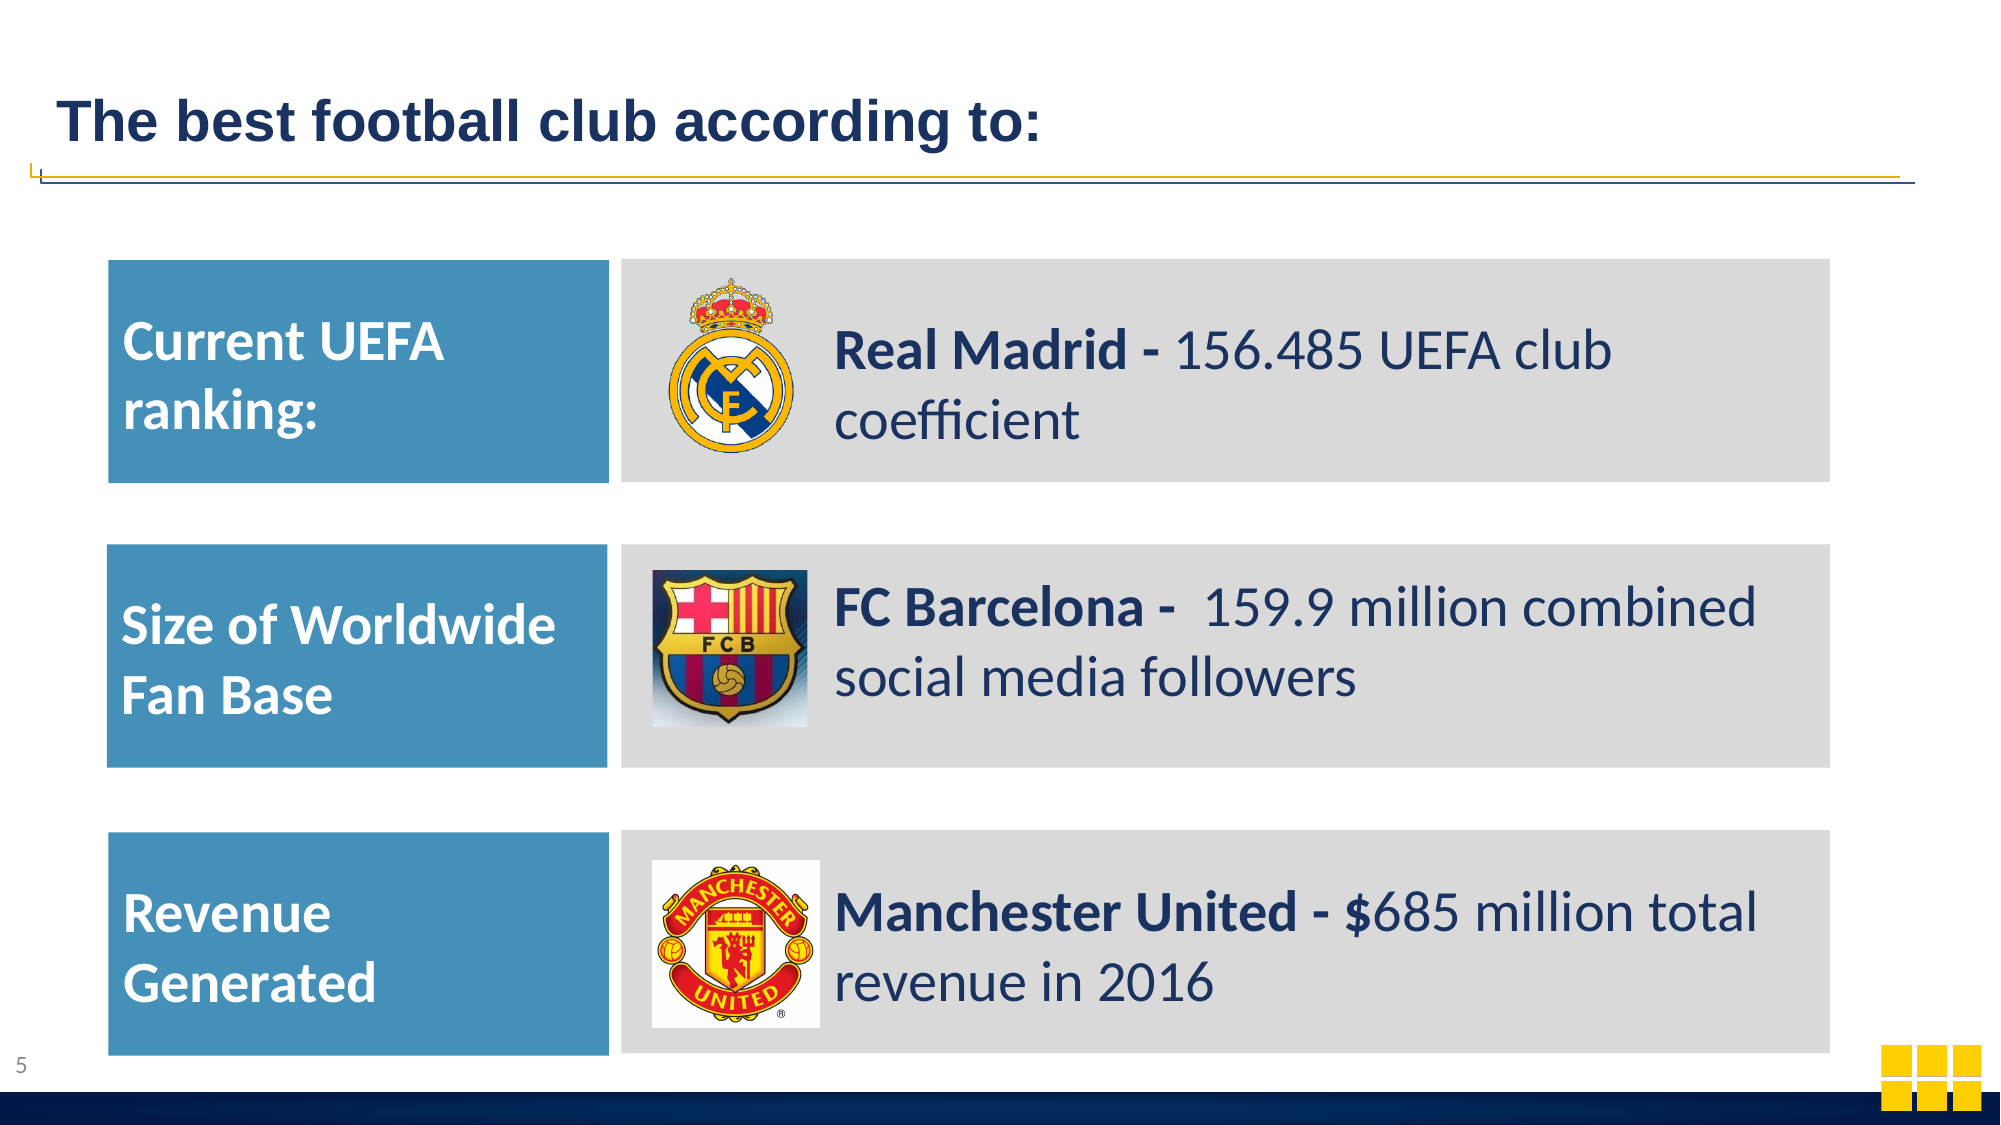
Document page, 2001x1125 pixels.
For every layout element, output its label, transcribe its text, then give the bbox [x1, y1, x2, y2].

picture [0, 1092, 2000, 1125]
picture [652, 860, 820, 1028]
text_box Manchester United - $685 million total revenue in 2016 [819, 865, 1812, 1021]
picture [636, 274, 820, 458]
text_box Size of Worldwide Fan Base [106, 544, 608, 768]
text_box [621, 830, 1830, 1054]
title The best football club according to: [41, 65, 1908, 171]
text_box Real Madrid - 156.485 UEFA club coefficient [819, 304, 1812, 459]
picture [652, 570, 808, 727]
text_box Revenue Generated [108, 832, 609, 1056]
text_box [621, 544, 1830, 768]
slide_number <number> [0, 1033, 467, 1093]
text_box [621, 258, 1830, 482]
text_box Current UEFA ranking: [108, 260, 609, 484]
text_box FC Barcelona - 159.9 million combined social media followers [819, 560, 1812, 716]
